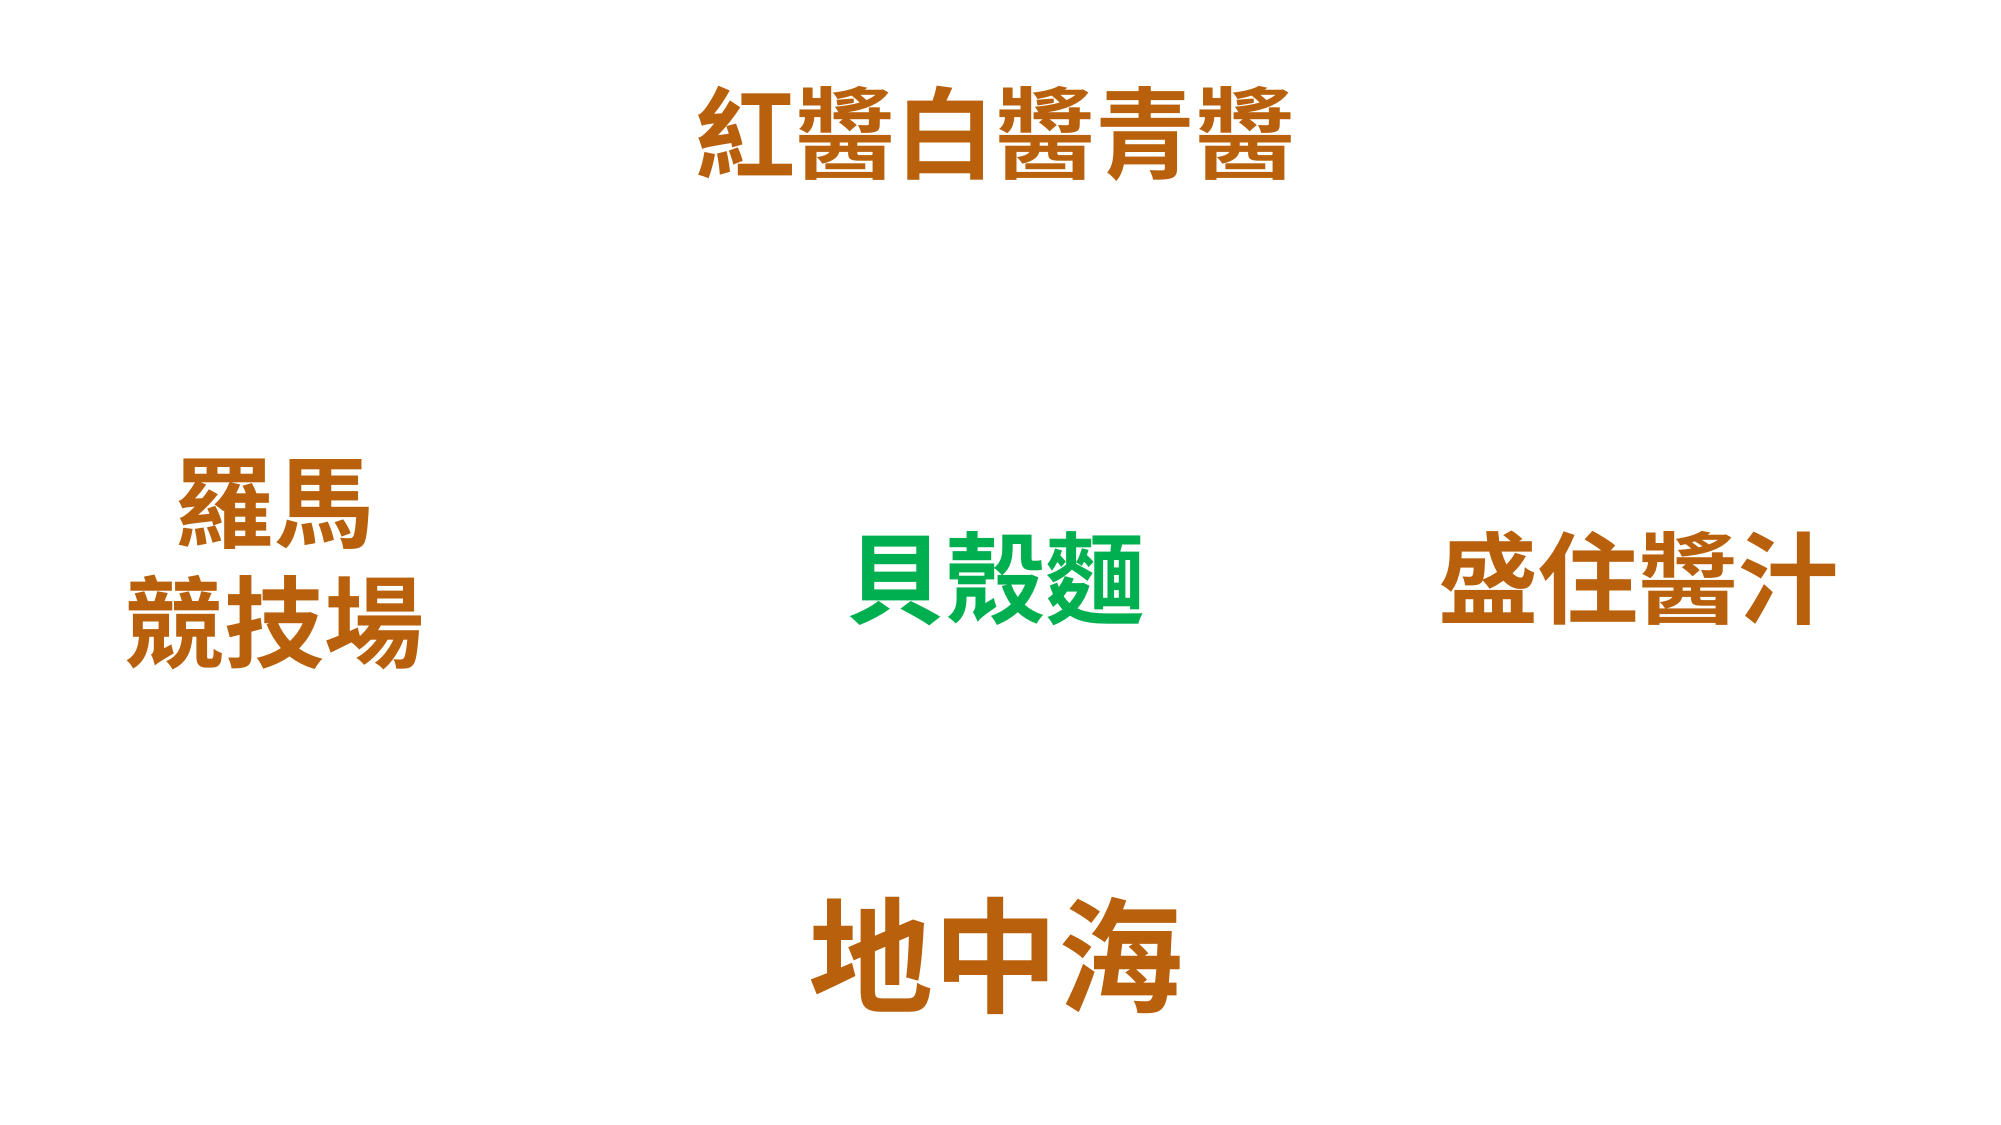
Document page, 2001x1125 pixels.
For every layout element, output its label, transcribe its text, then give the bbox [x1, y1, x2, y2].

text_box 貝殼麵 [736, 508, 1256, 646]
text_box 地中海 [509, 870, 1482, 1038]
text_box 羅馬 競技場 [0, 433, 549, 691]
text_box 紅醬白醬青醬 [465, 63, 1527, 201]
text_box 盛住醬汁 [1277, 508, 2000, 646]
